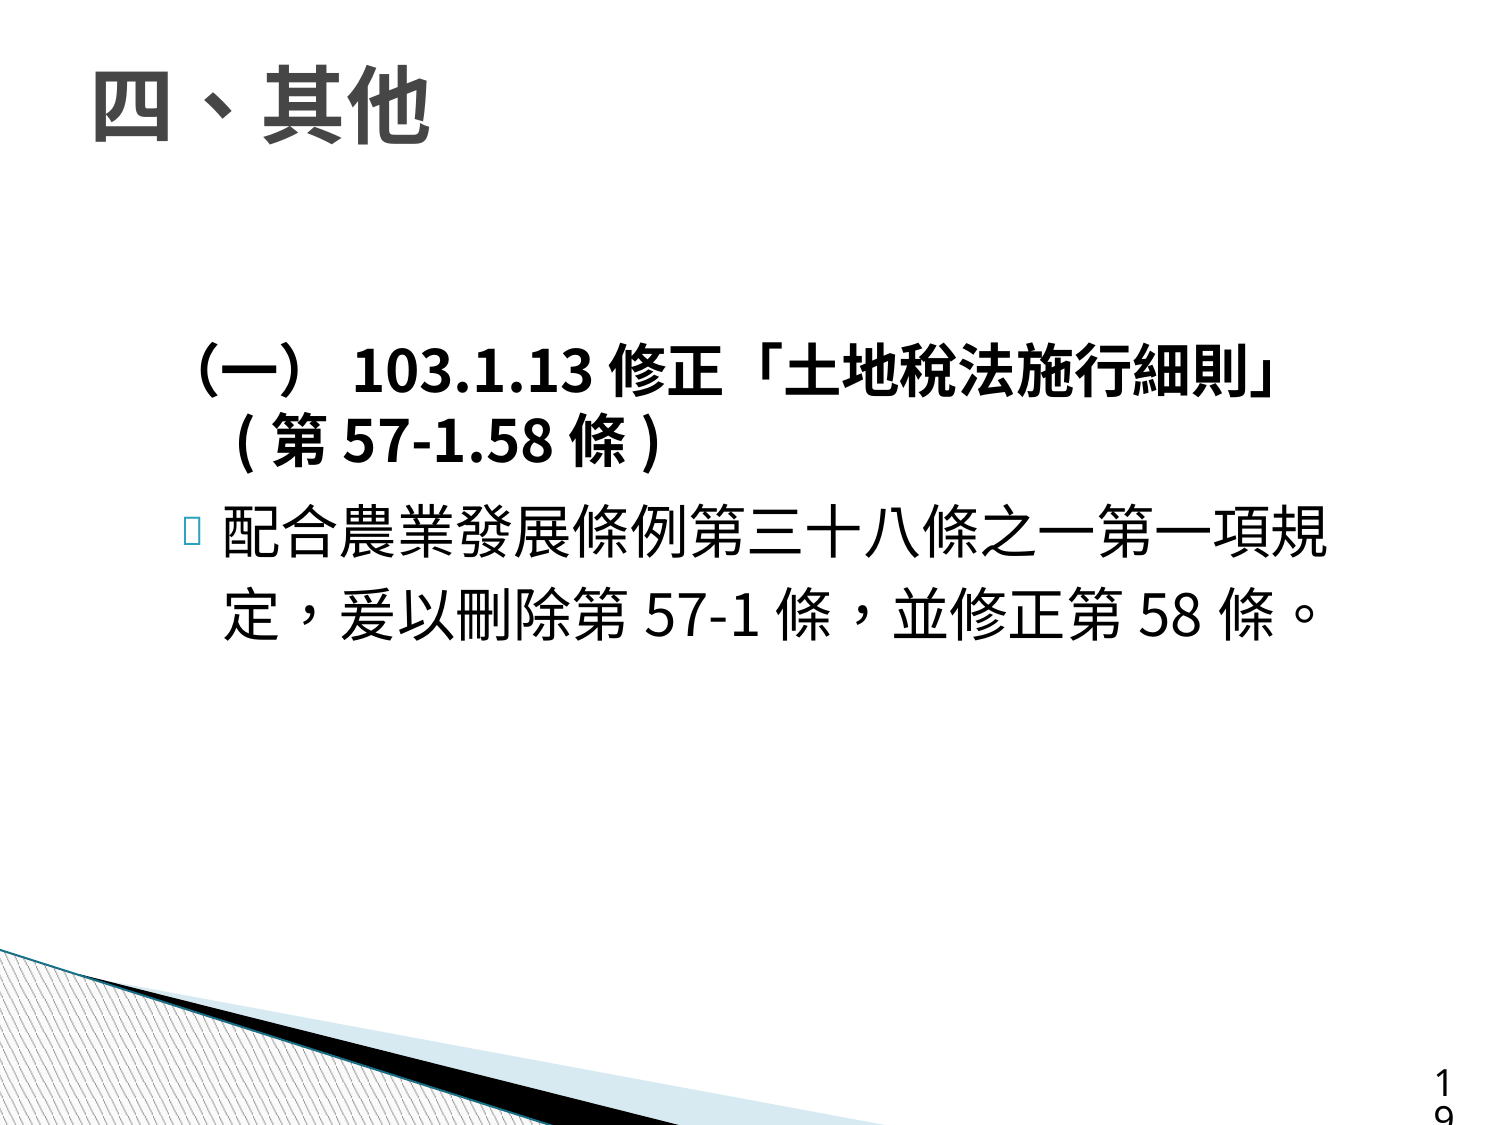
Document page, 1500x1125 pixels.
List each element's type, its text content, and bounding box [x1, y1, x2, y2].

picture [0, 952, 543, 1125]
list （一）103.1.13修正「土地稅法施行細則」 (第57-1.58條) 配合農業發展條例第三十八條之一第一項規定，爰以刪除第57-1條，並修正第58條。 [147, 326, 1363, 1012]
slide_number <編號> [1418, 1051, 1479, 1112]
title 四、其他 [75, 45, 1425, 233]
